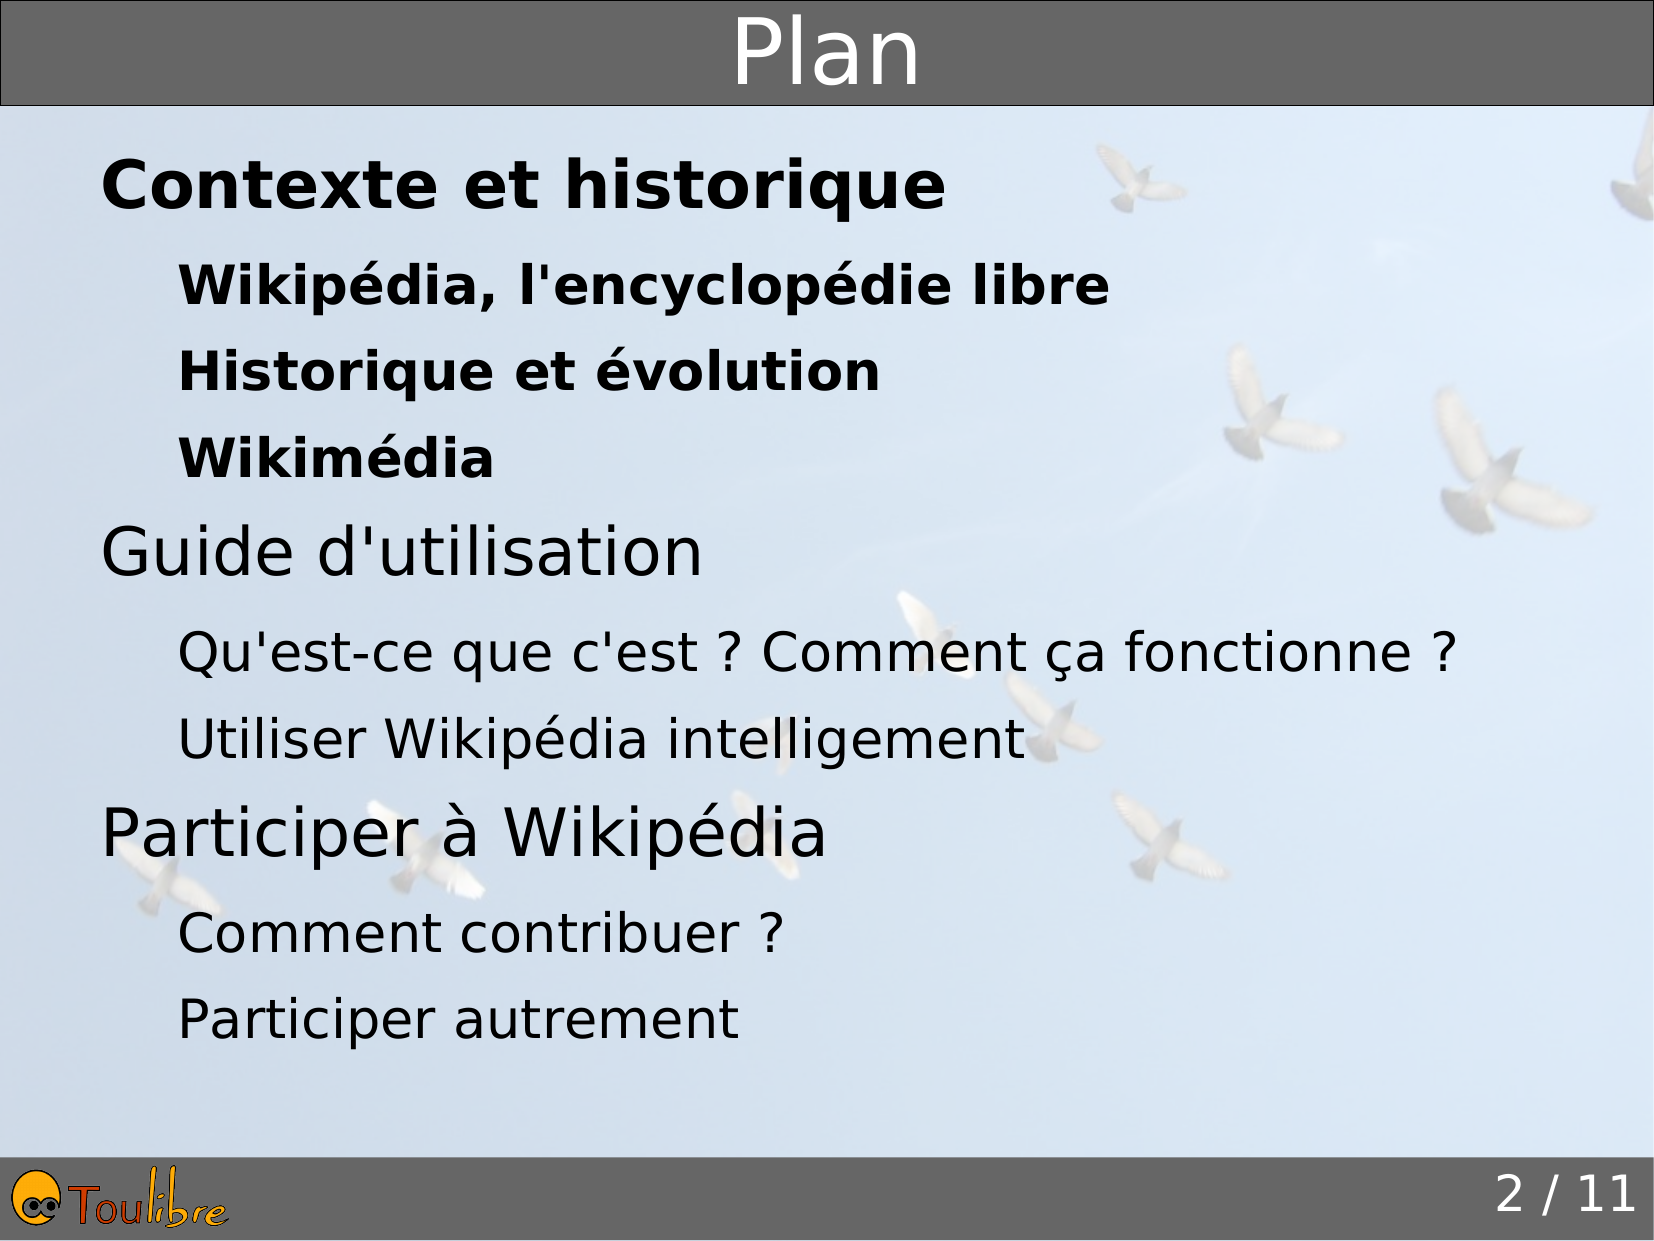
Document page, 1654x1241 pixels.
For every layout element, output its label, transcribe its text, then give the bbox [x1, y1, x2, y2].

list Contexte et historique Wikipédia, l'encyclopédie libre Historique et évolution Wikimédia Guide d'utilisation Qu'est-ce que c'est ? Comment ça fonctionne ? Utiliser Wikipédia intelligement Participer à Wikipédia Comment contribuer ? Participer autrement [82, 146, 1571, 1094]
title Plan [0, 0, 1654, 107]
picture [11, 1165, 229, 1228]
